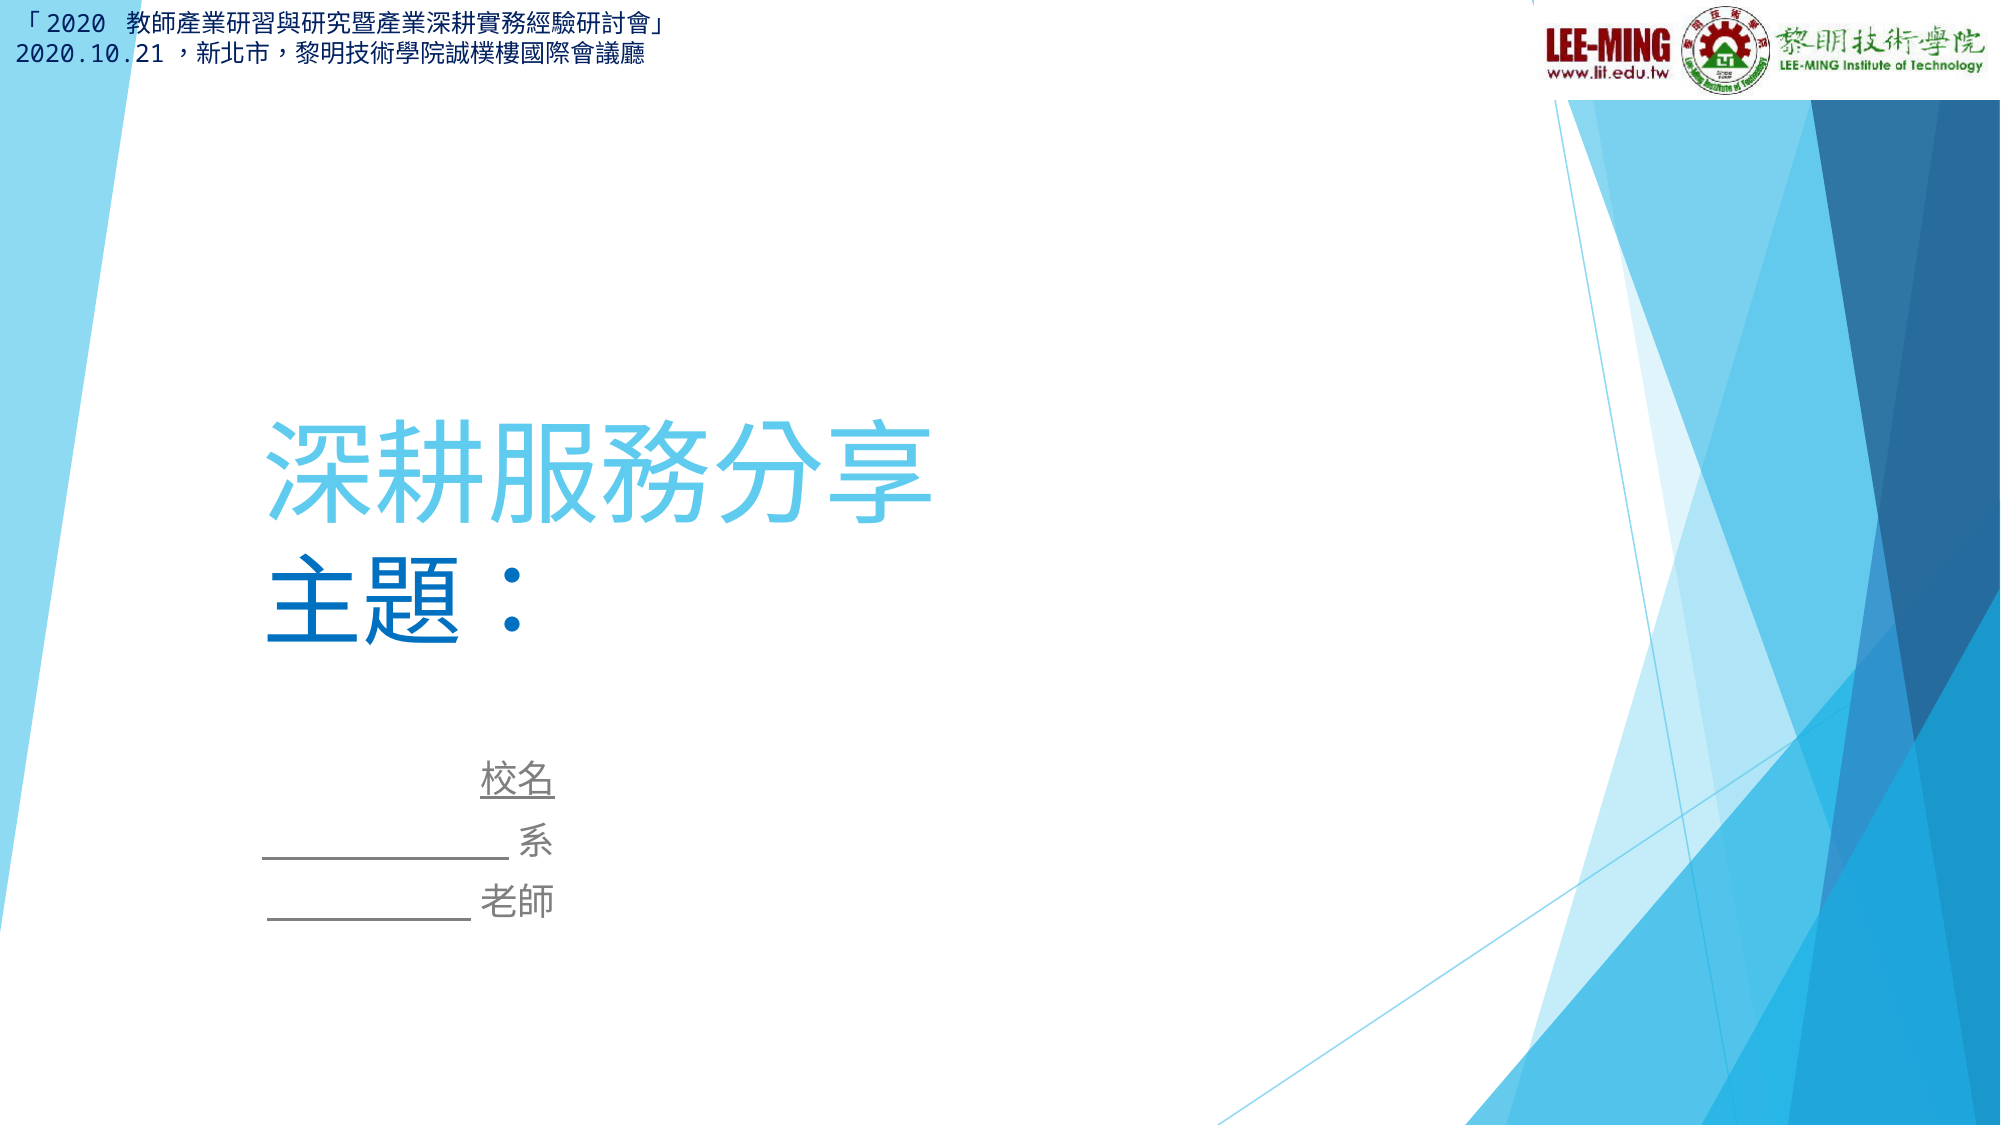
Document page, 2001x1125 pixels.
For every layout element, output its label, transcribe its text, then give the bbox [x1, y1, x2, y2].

title 深耕服務分享 主題： [247, 394, 1522, 665]
subtitle 校名 系 老師 [247, 753, 1522, 933]
